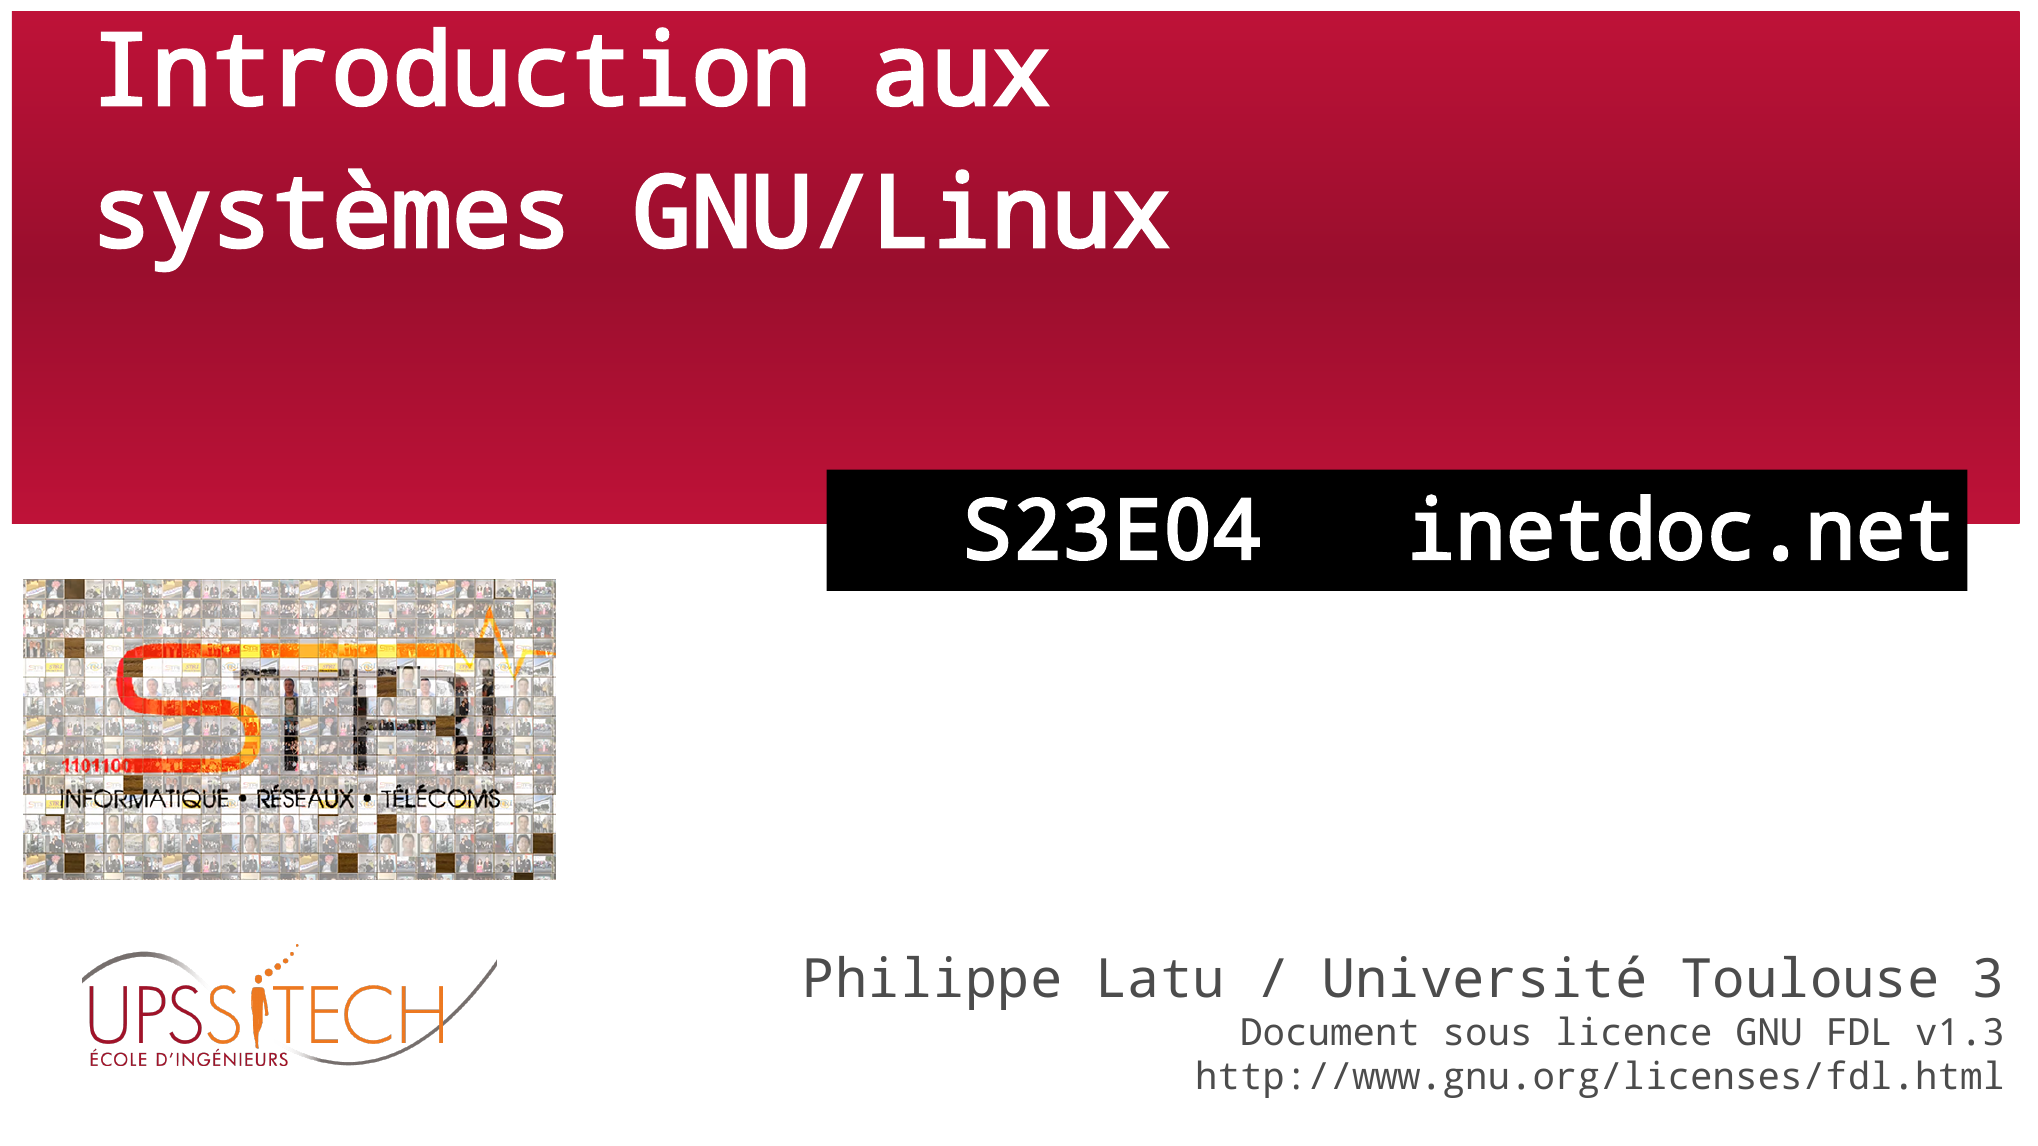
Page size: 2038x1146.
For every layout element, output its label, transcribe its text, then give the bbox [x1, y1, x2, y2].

picture [23, 579, 556, 880]
picture [82, 944, 497, 1066]
text_box Introduction aux systèmes GNU/Linux [11, 11, 2020, 524]
text_box Philippe Latu / Université Toulouse 3 Document sous licence GNU FDL v1.3 http://www.gnu.org/licenses/fdl.html [708, 944, 2008, 1134]
text_box S23E04 inetdoc.net [826, 469, 1968, 591]
